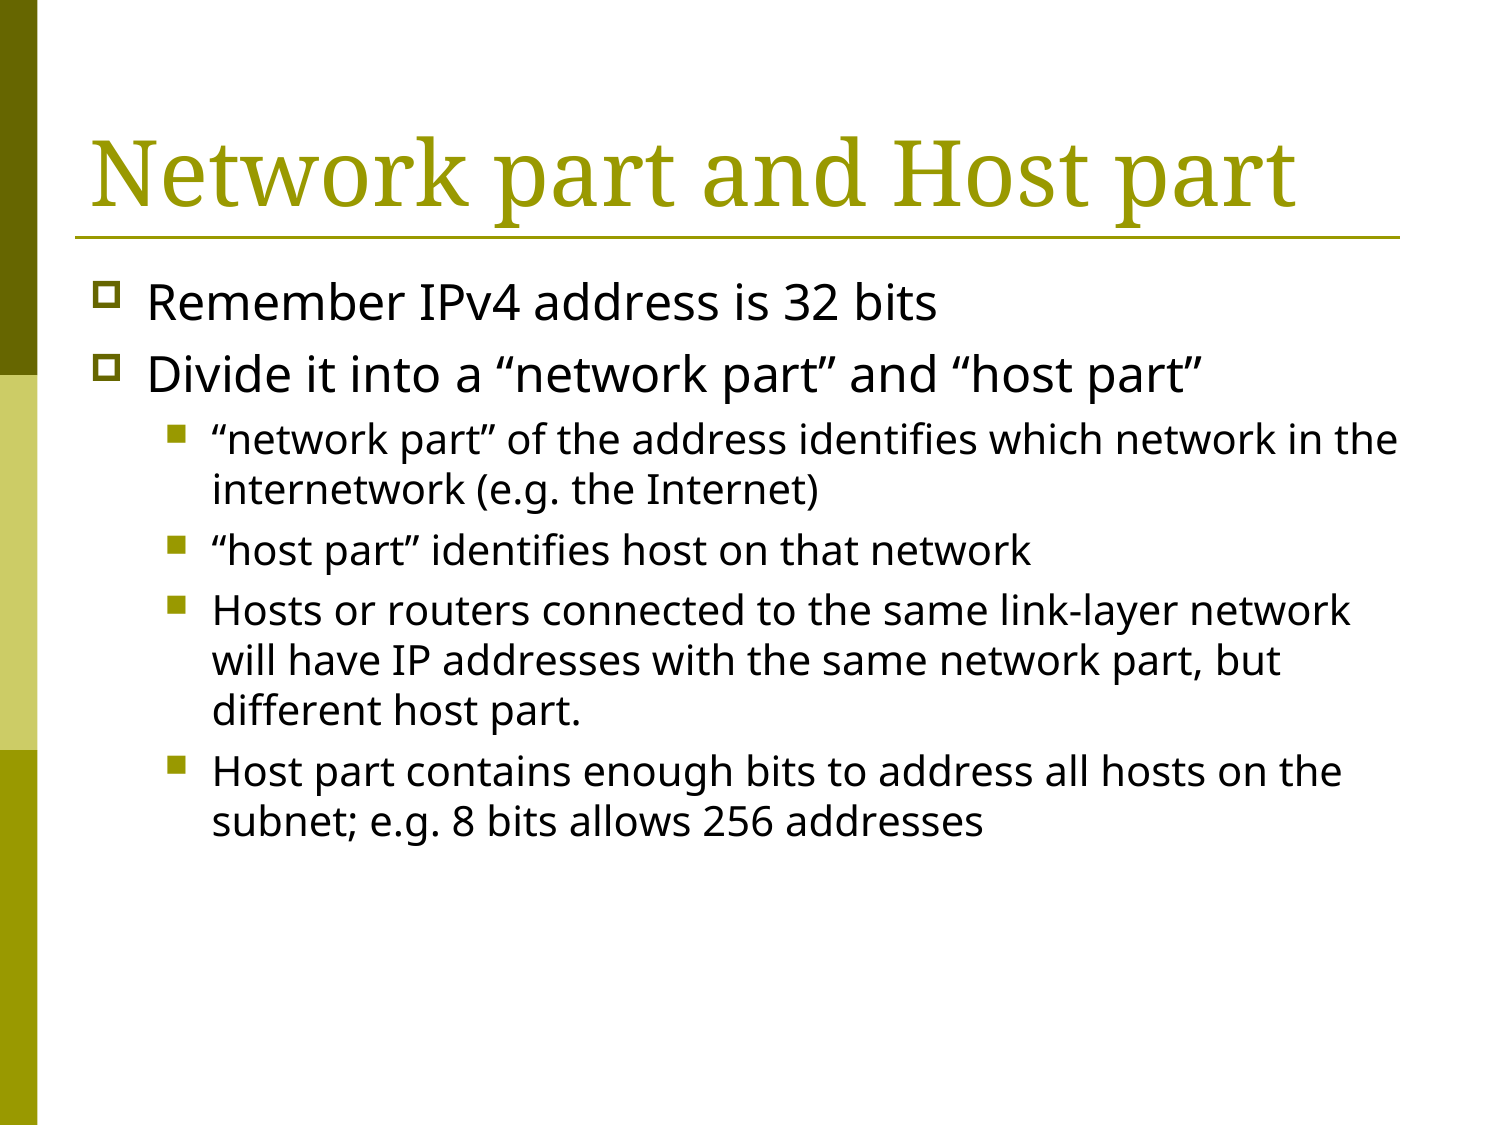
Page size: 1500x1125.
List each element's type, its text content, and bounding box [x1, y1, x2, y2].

list Remember IPv4 address is 32 bits Divide it into a “network part” and “host part” “network part” of the address identifies which network in the internetwork (e.g. the Internet)‏ “host part” identifies host on that network Hosts or routers connected to the same link-layer network will have IP addresses with the same network part, but different host part. Host part contains enough bits to address all hosts on the subnet; e.g. 8 bits allows 256 addresses [75, 262, 1426, 1026]
title Network part and Host part [75, 45, 1426, 233]
